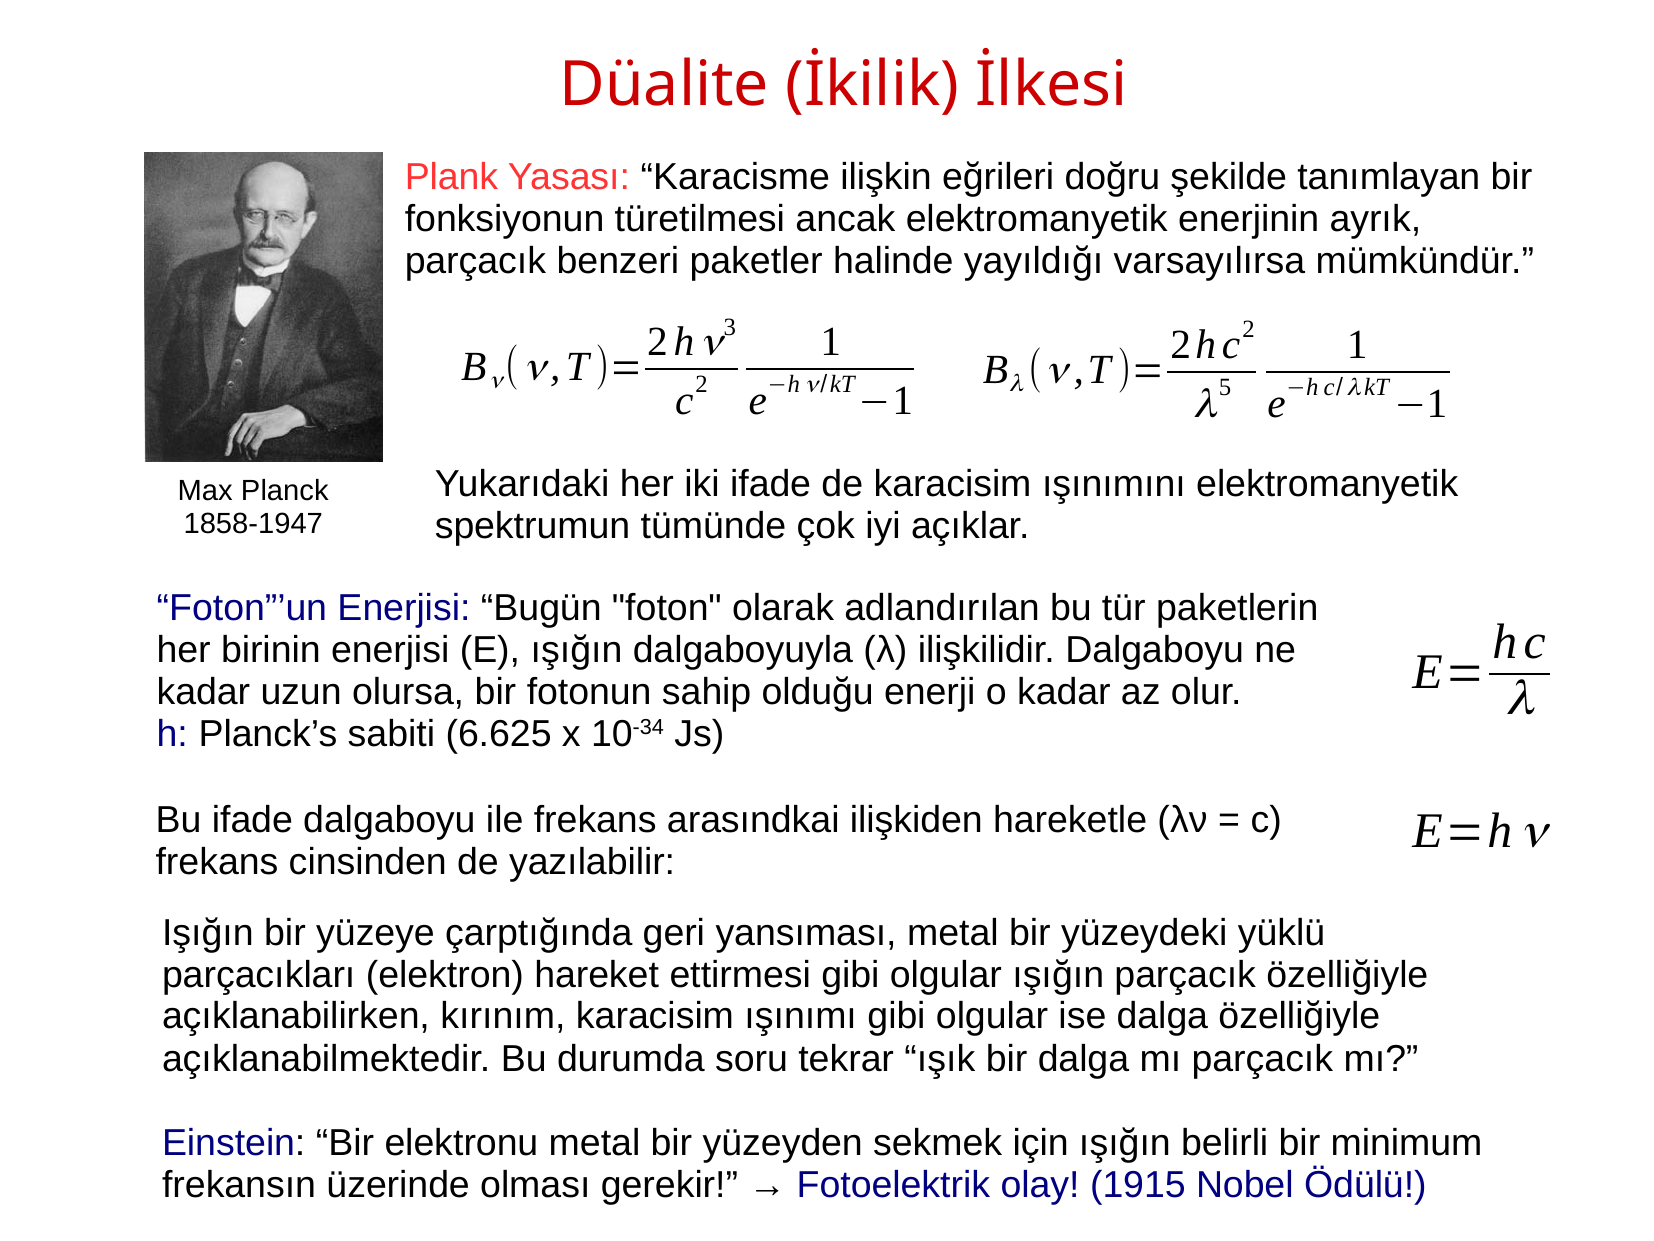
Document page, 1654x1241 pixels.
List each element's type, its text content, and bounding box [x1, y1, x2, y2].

text_box “Foton”’un Enerjisi: “Bugün "foton" olarak adlandırılan bu tür paketlerin her birinin enerjisi (E), ışığın dalgaboyuyla (λ) ilişkilidir. Dalgaboyu ne kadar uzun olursa, bir fotonun sahip olduğu enerji o kadar az olur. h: Planck’s sabiti (6.625 x 10-34 Js) [141, 579, 1381, 763]
chart [453, 313, 924, 424]
text_box Işığın bir yüzeye çarptığında geri yansıması, metal bir yüzeydeki yüklü parçacıkları (elektron) hareket ettirmesi gibi olgular ışığın parçacık özelliğiyle açıklanabilirken, kırınım, karacisim ışınımı gibi olgular ise dalga özelliğiyle açıklanabilmektedir. Bu durumda soru tekrar “ışık bir dalga mı parçacık mı?” Einstein: “Bir elektronu metal bir yüzeyden sekmek için ışığın belirli bir minimum frekansın üzerinde olması gerekir!” → Fotoelektrik olay! (1915 Nobel Ödülü!) [147, 903, 1543, 1213]
text_box Yukarıdaki her iki ifade de karacisim ışınımını elektromanyetik spektrumun tümünde çok iyi açıklar. [420, 454, 1591, 560]
picture [144, 152, 383, 462]
text_box Max Planck 1858-1947 [140, 466, 366, 548]
chart [975, 316, 1458, 426]
chart [1403, 615, 1559, 718]
text_box Bu ifade dalgaboyu ile frekans arasındkai ilişkiden hareketle (λν = c) frekans cinsinden de yazılabilir: [140, 791, 1321, 891]
chart [1403, 803, 1553, 859]
text_box Plank Yasası: “Karacisme ilişkin eğrileri doğru şekilde tanımlayan bir fonksiyonun türetilmesi ancak elektromanyetik enerjinin ayrık, parçacık benzeri paketler halinde yayıldığı varsayılırsa mümkündür.” [390, 148, 1576, 290]
title Düalite (İkilik) İlkesi [82, 13, 1571, 147]
